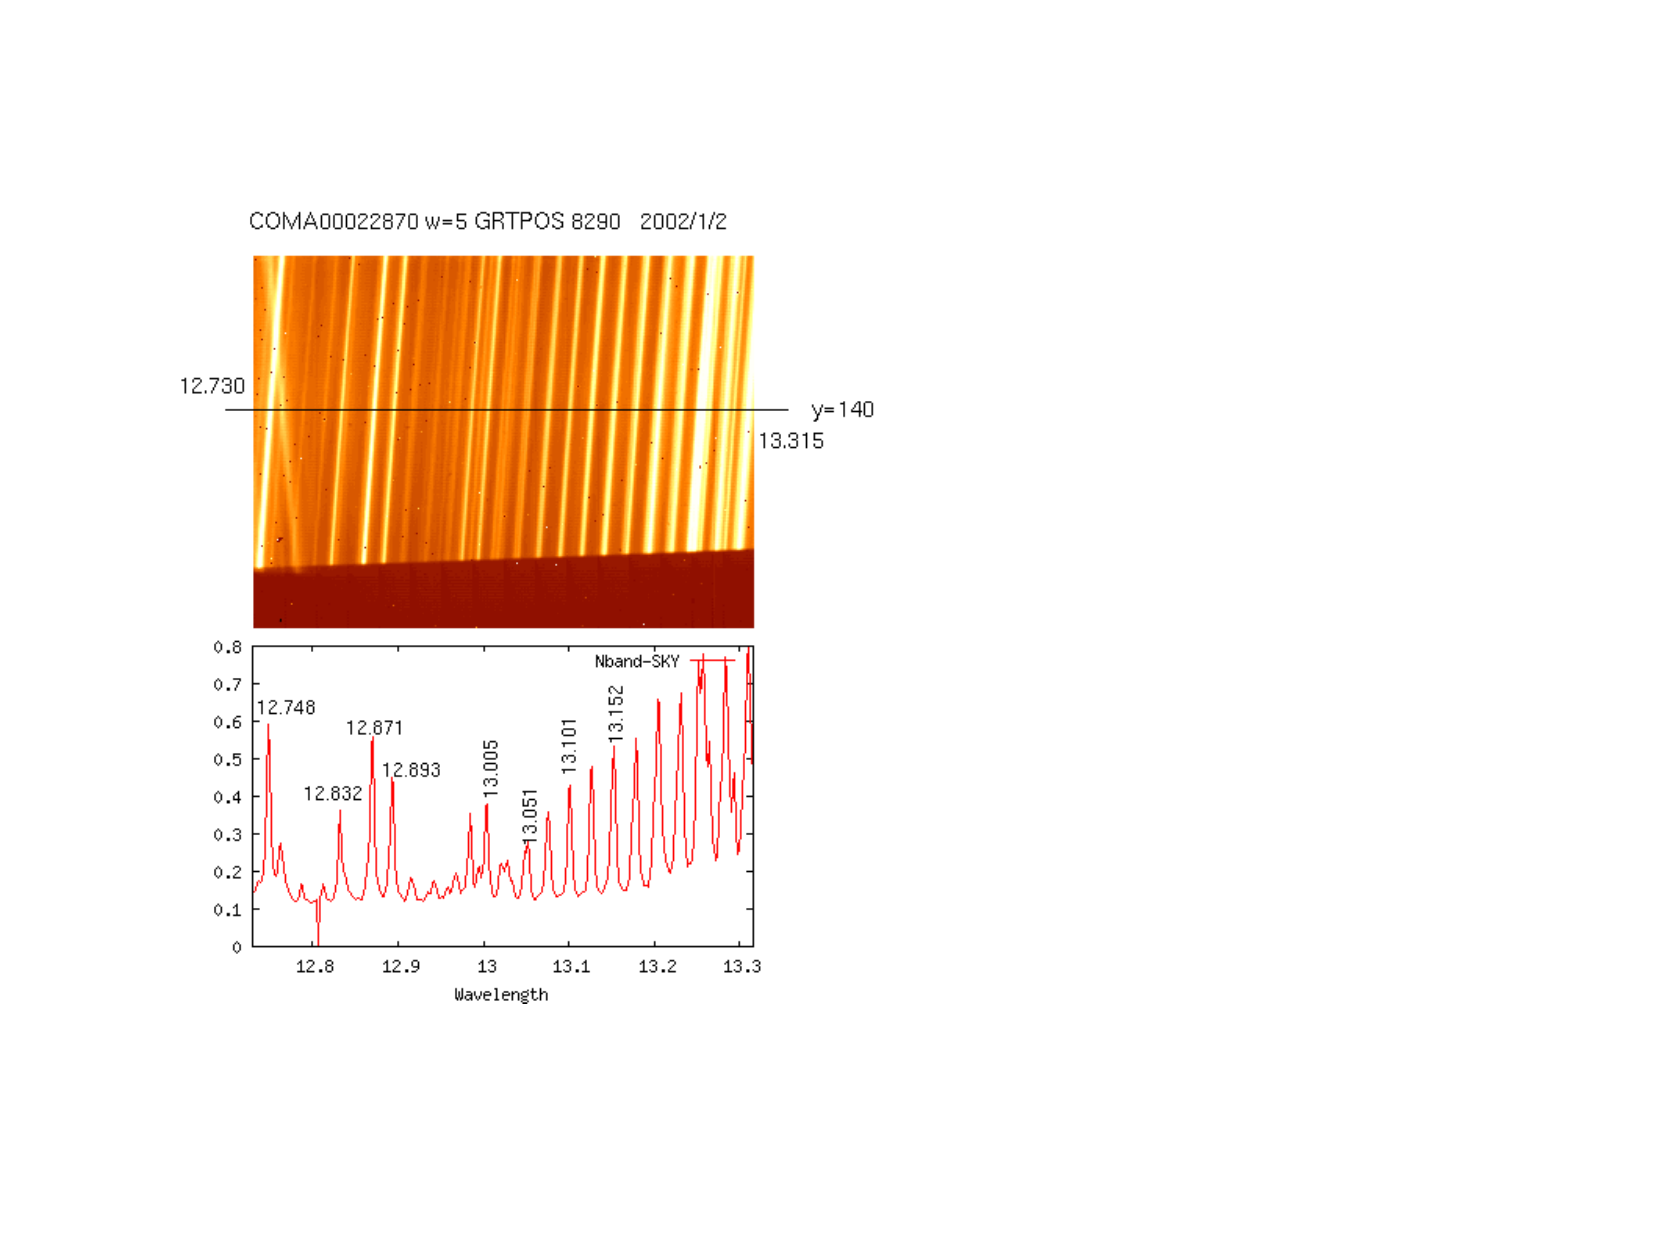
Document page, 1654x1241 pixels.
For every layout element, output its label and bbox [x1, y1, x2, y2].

picture [177, 206, 878, 1004]
